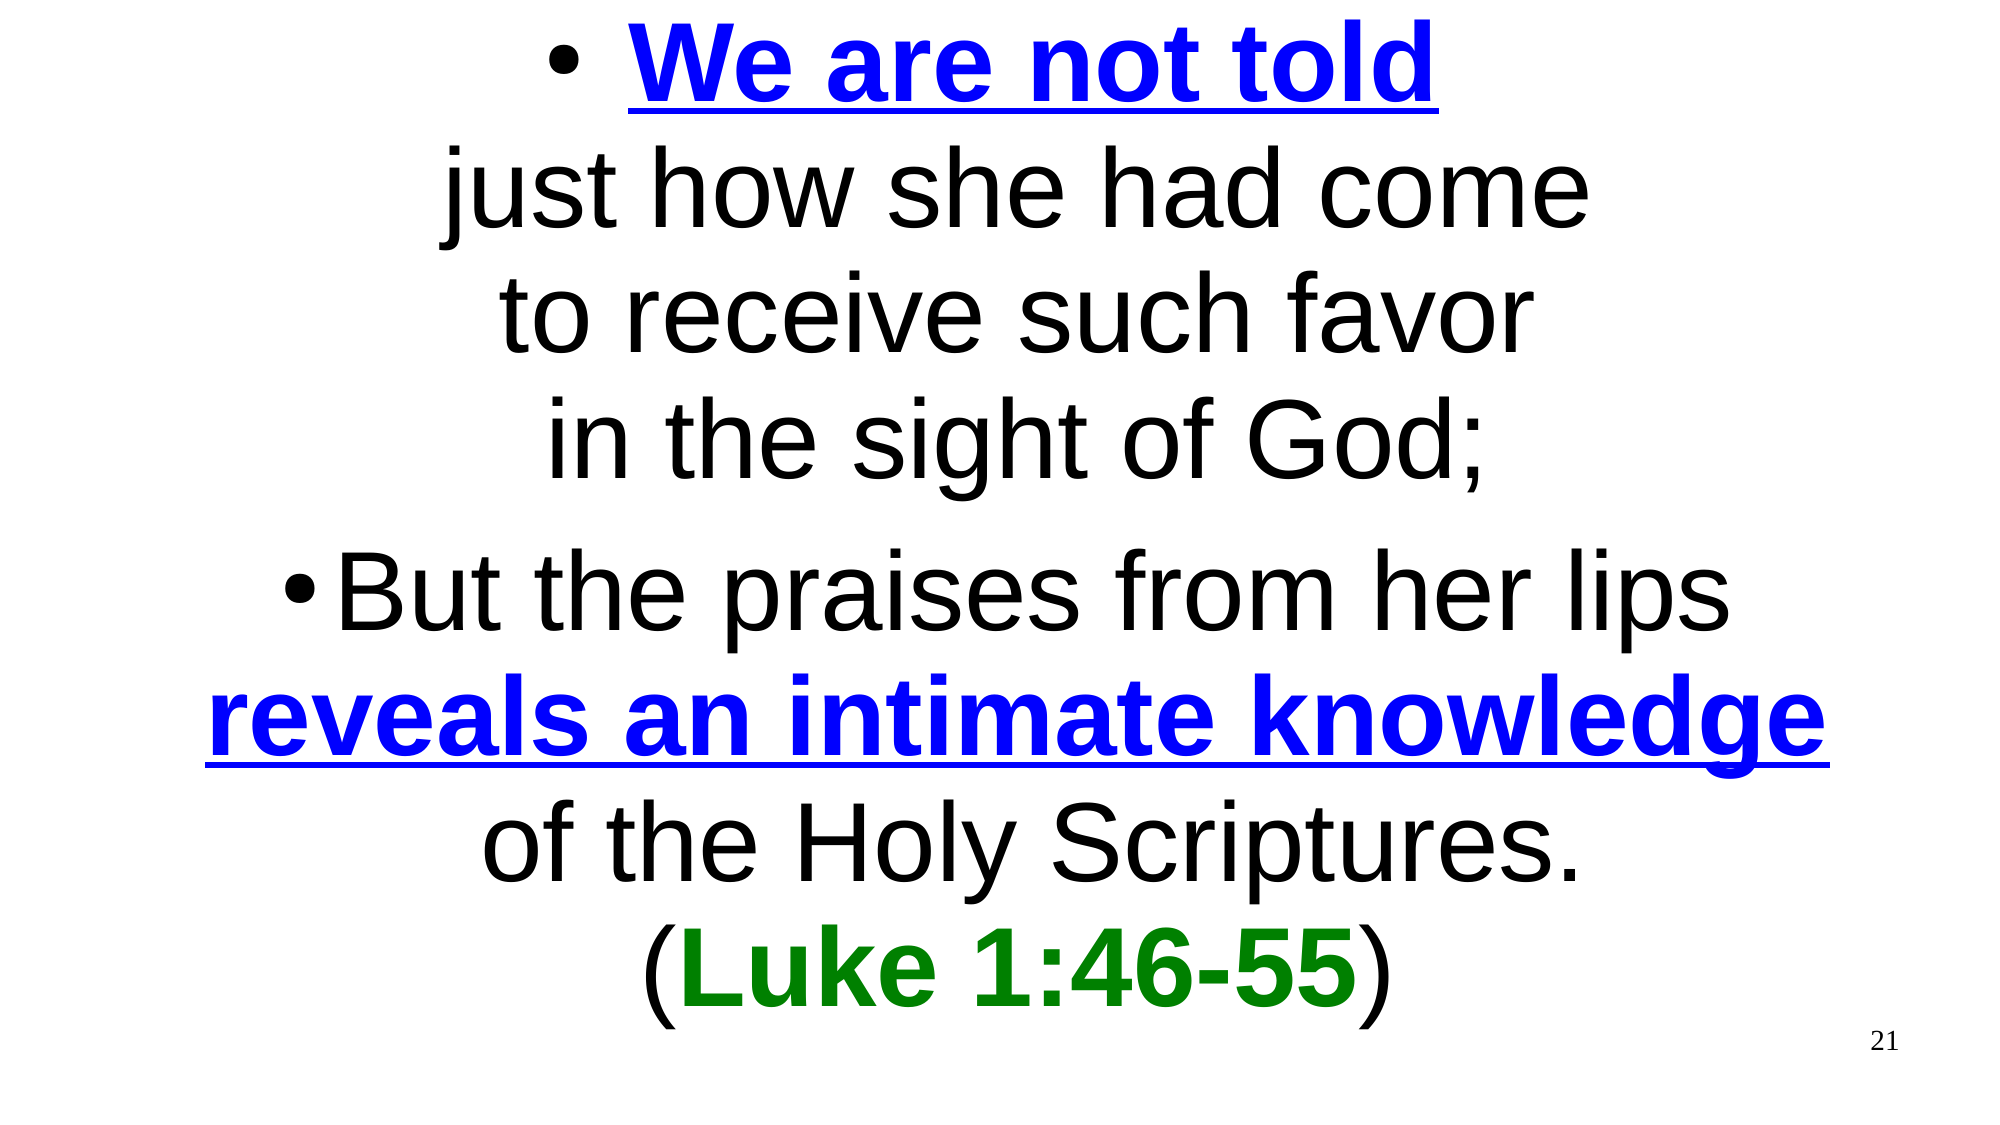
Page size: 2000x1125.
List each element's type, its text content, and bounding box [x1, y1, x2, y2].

list We are not told just how she had come to receive such favor in the sight of God; But the praises from her lips reveals an intimate knowledge of the Holy Scriptures. (Luke 1:46-55) [0, 0, 1996, 1123]
